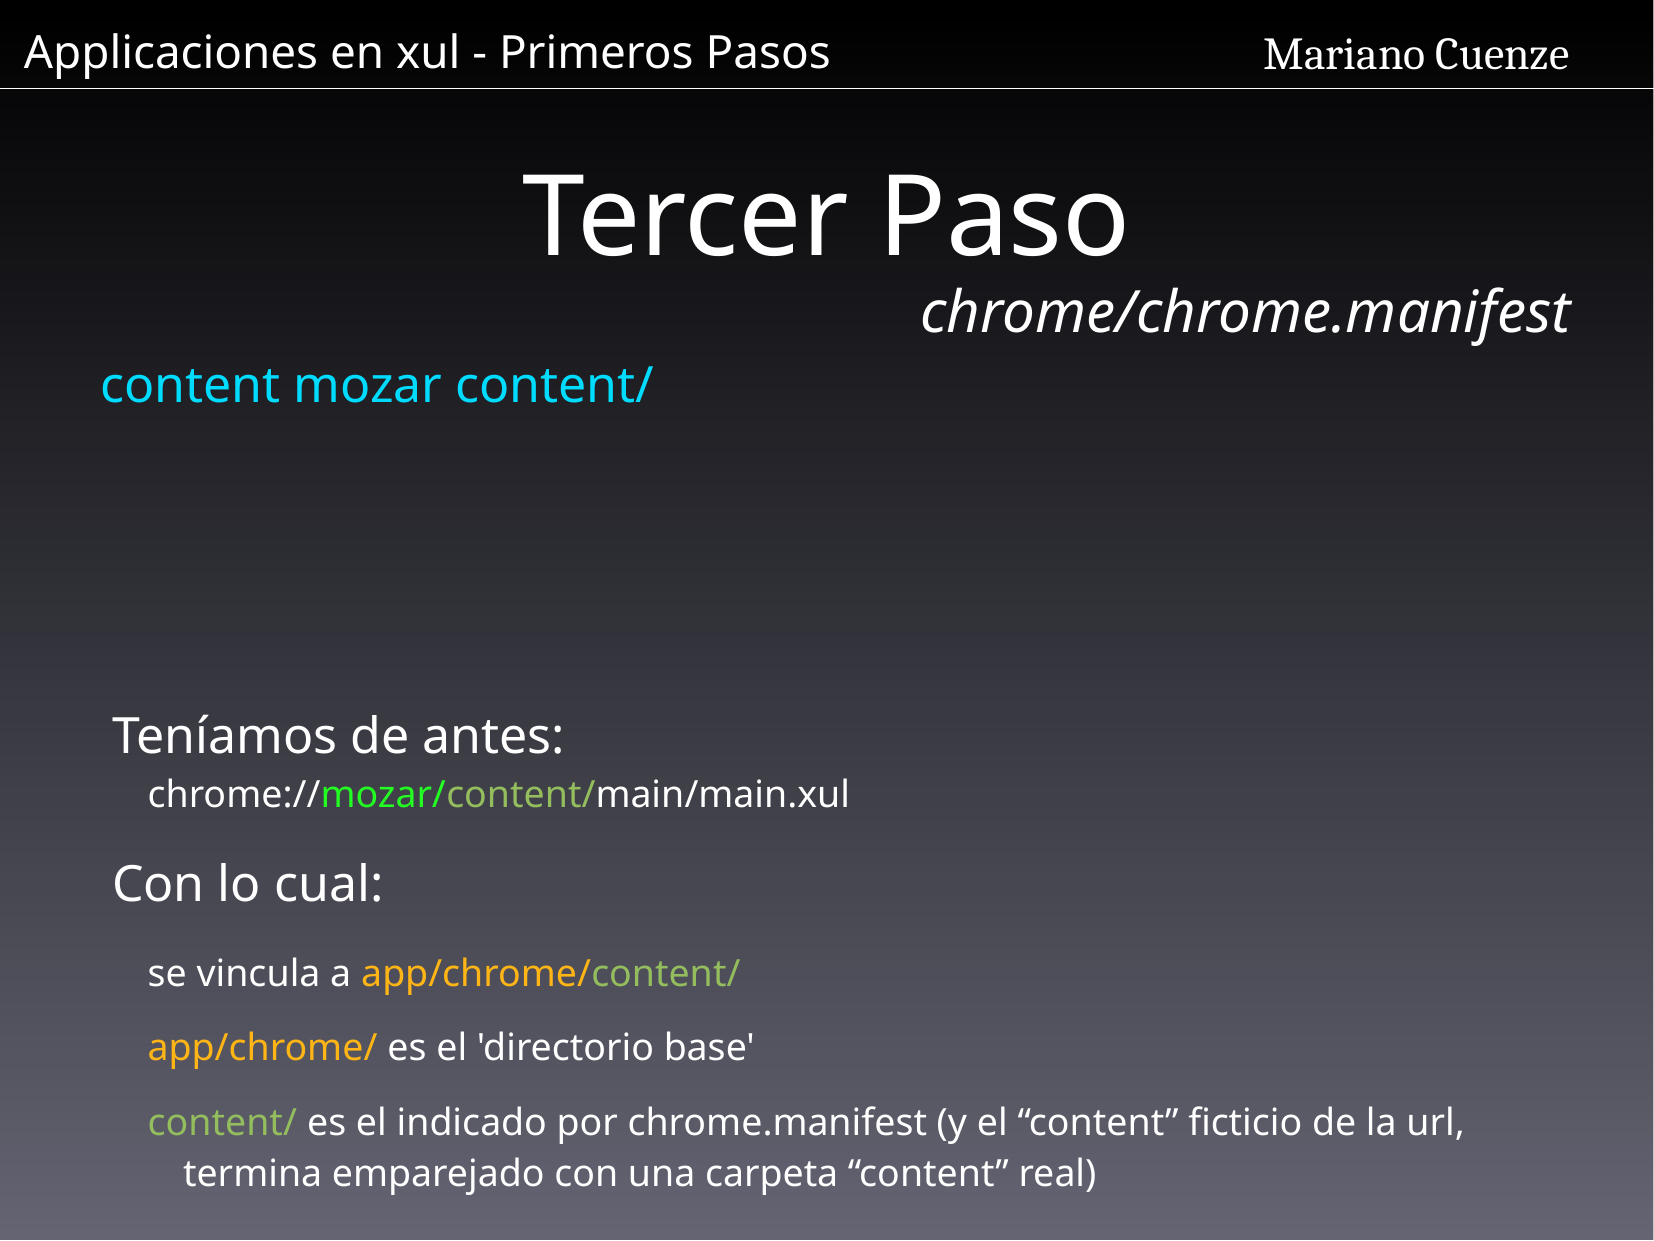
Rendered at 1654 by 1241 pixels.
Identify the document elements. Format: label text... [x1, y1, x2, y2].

text_box Applicaciones en xul - Primeros Pasos [9, 11, 899, 80]
list content mozar content/ [1565, 355, 1571, 1153]
list Teníamos de antes: chrome://mozar/content/main/main.xul Con lo cual: se vincula a app/chrome/content/ app/chrome/ es el 'directorio base' content/ es el indicado por chrome.manifest (y el “content” ficticio de la url, termina emparejado con una carpeta “content” real) [76, 309, 1565, 1159]
text_box Mariano Cuenze [1249, 20, 1648, 88]
title chrome/chrome.manifest [82, 265, 1571, 355]
title Tercer Paso [82, 108, 1571, 265]
